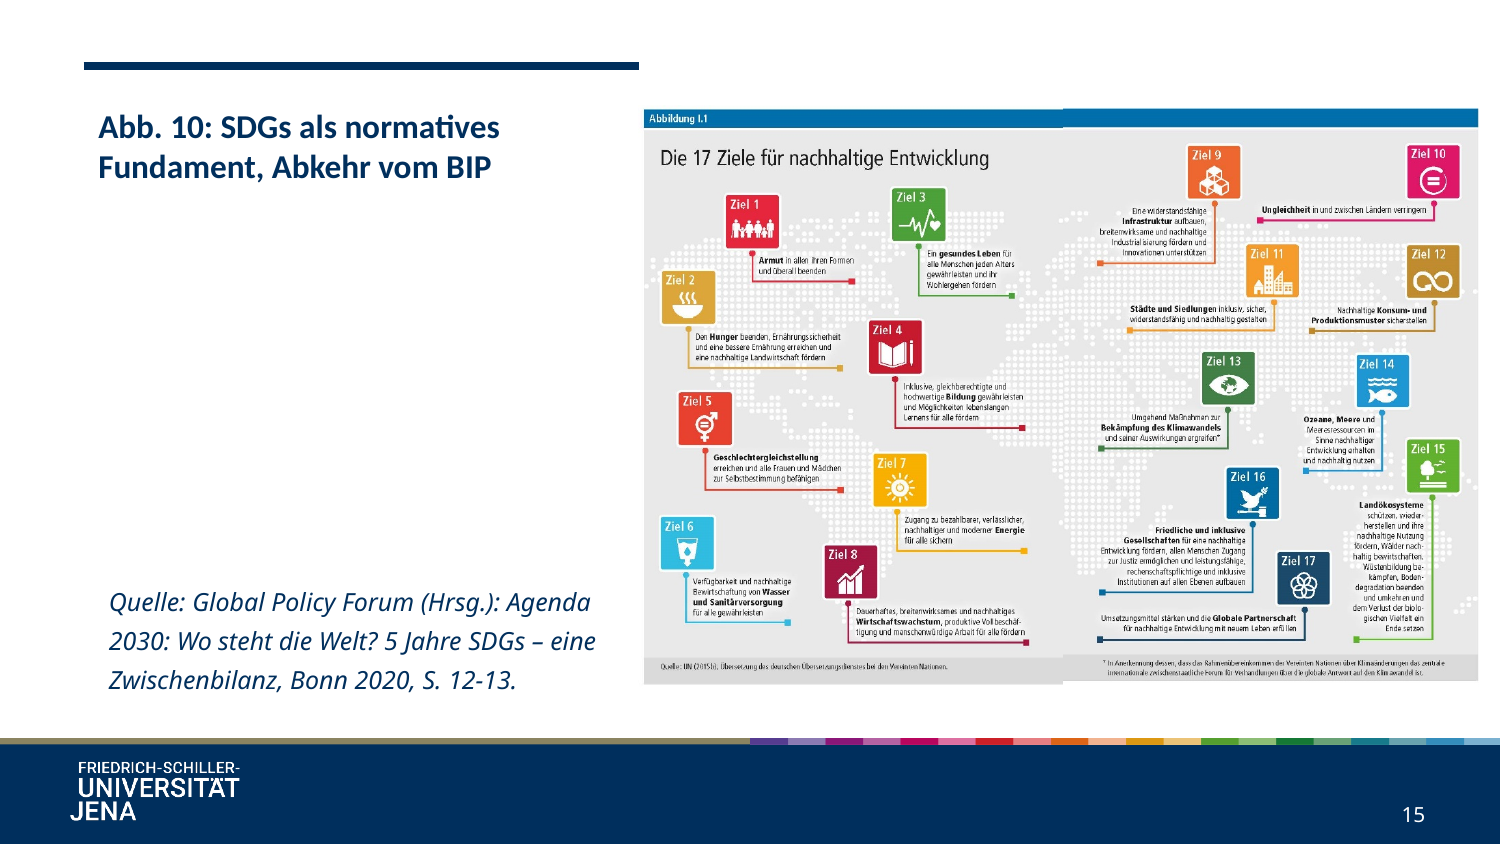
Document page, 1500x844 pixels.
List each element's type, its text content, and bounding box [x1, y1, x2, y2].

picture [68, 755, 241, 827]
picture [638, 97, 1479, 695]
text_box Abb. 10: SDGs als normatives Fundament, Abkehr vom BIP [83, 97, 544, 193]
picture [750, 738, 1500, 745]
text_box Quelle: Global Policy Forum (Hrsg.): Agenda 2030: Wo steht die Welt? 5 Jahre SDGs – eine Zwischenbilanz, Bonn 2020, S. 12-13. [83, 562, 638, 695]
